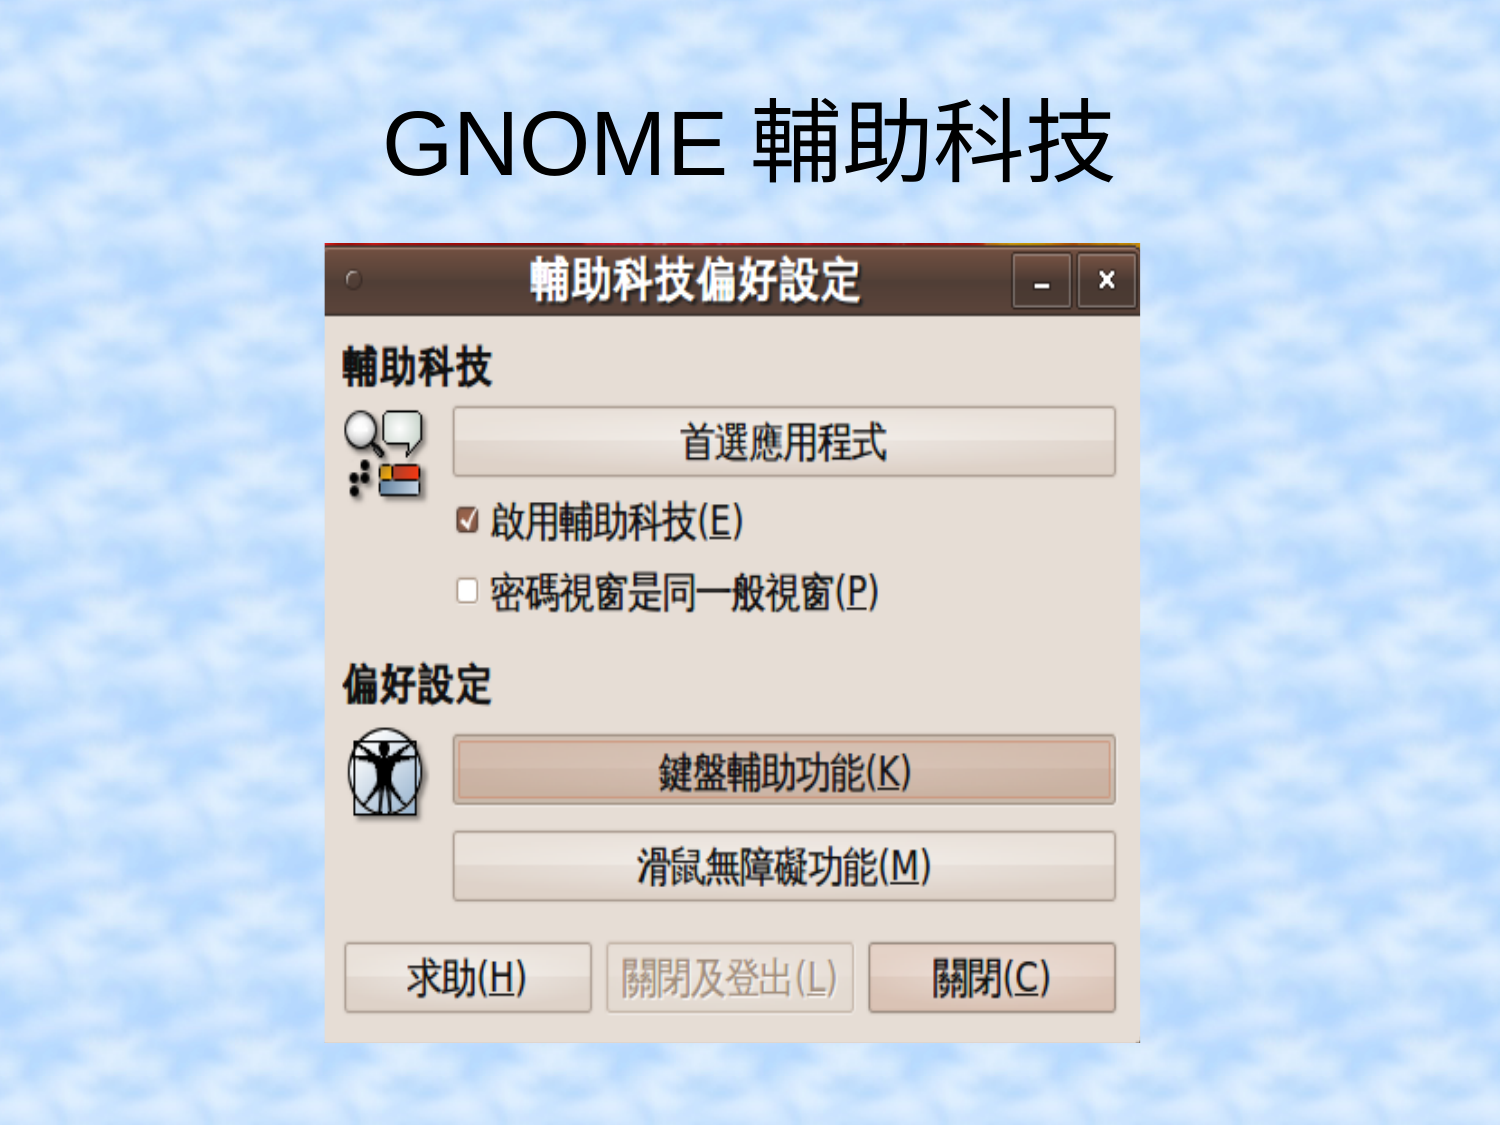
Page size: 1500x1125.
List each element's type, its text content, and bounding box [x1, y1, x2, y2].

title GNOME輔助科技 [75, 21, 1425, 257]
picture [0, 0, 1500, 1125]
